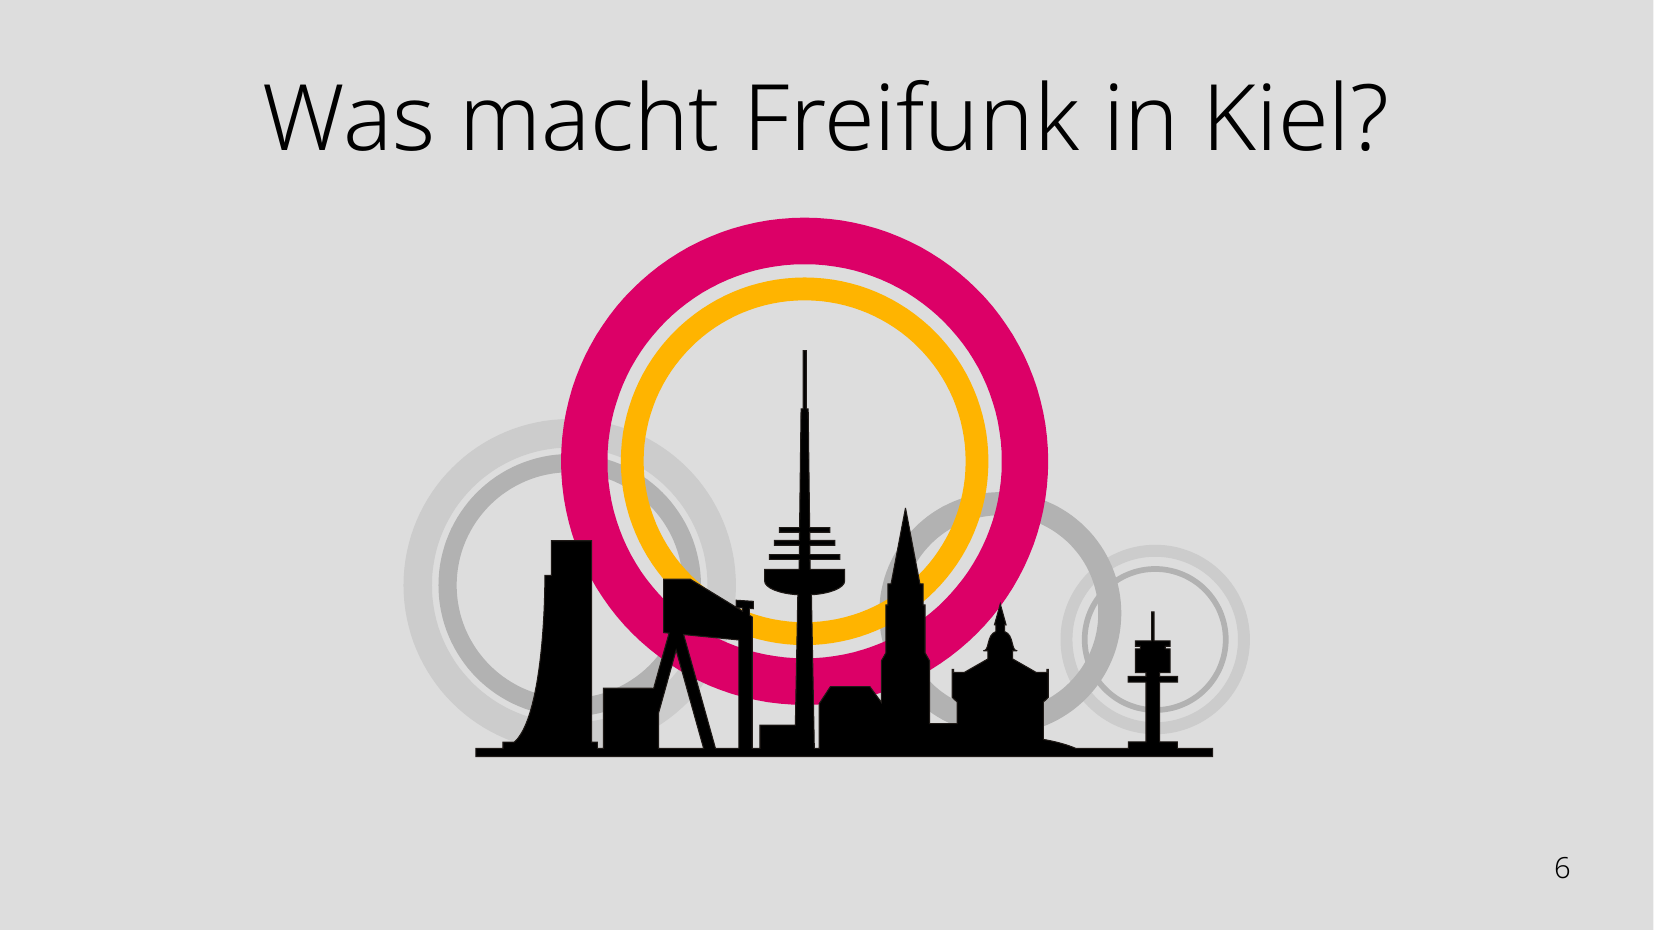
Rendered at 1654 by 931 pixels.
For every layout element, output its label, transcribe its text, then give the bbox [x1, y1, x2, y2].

picture [403, 217, 1250, 758]
title Was macht Freifunk in Kiel? [82, 37, 1571, 193]
